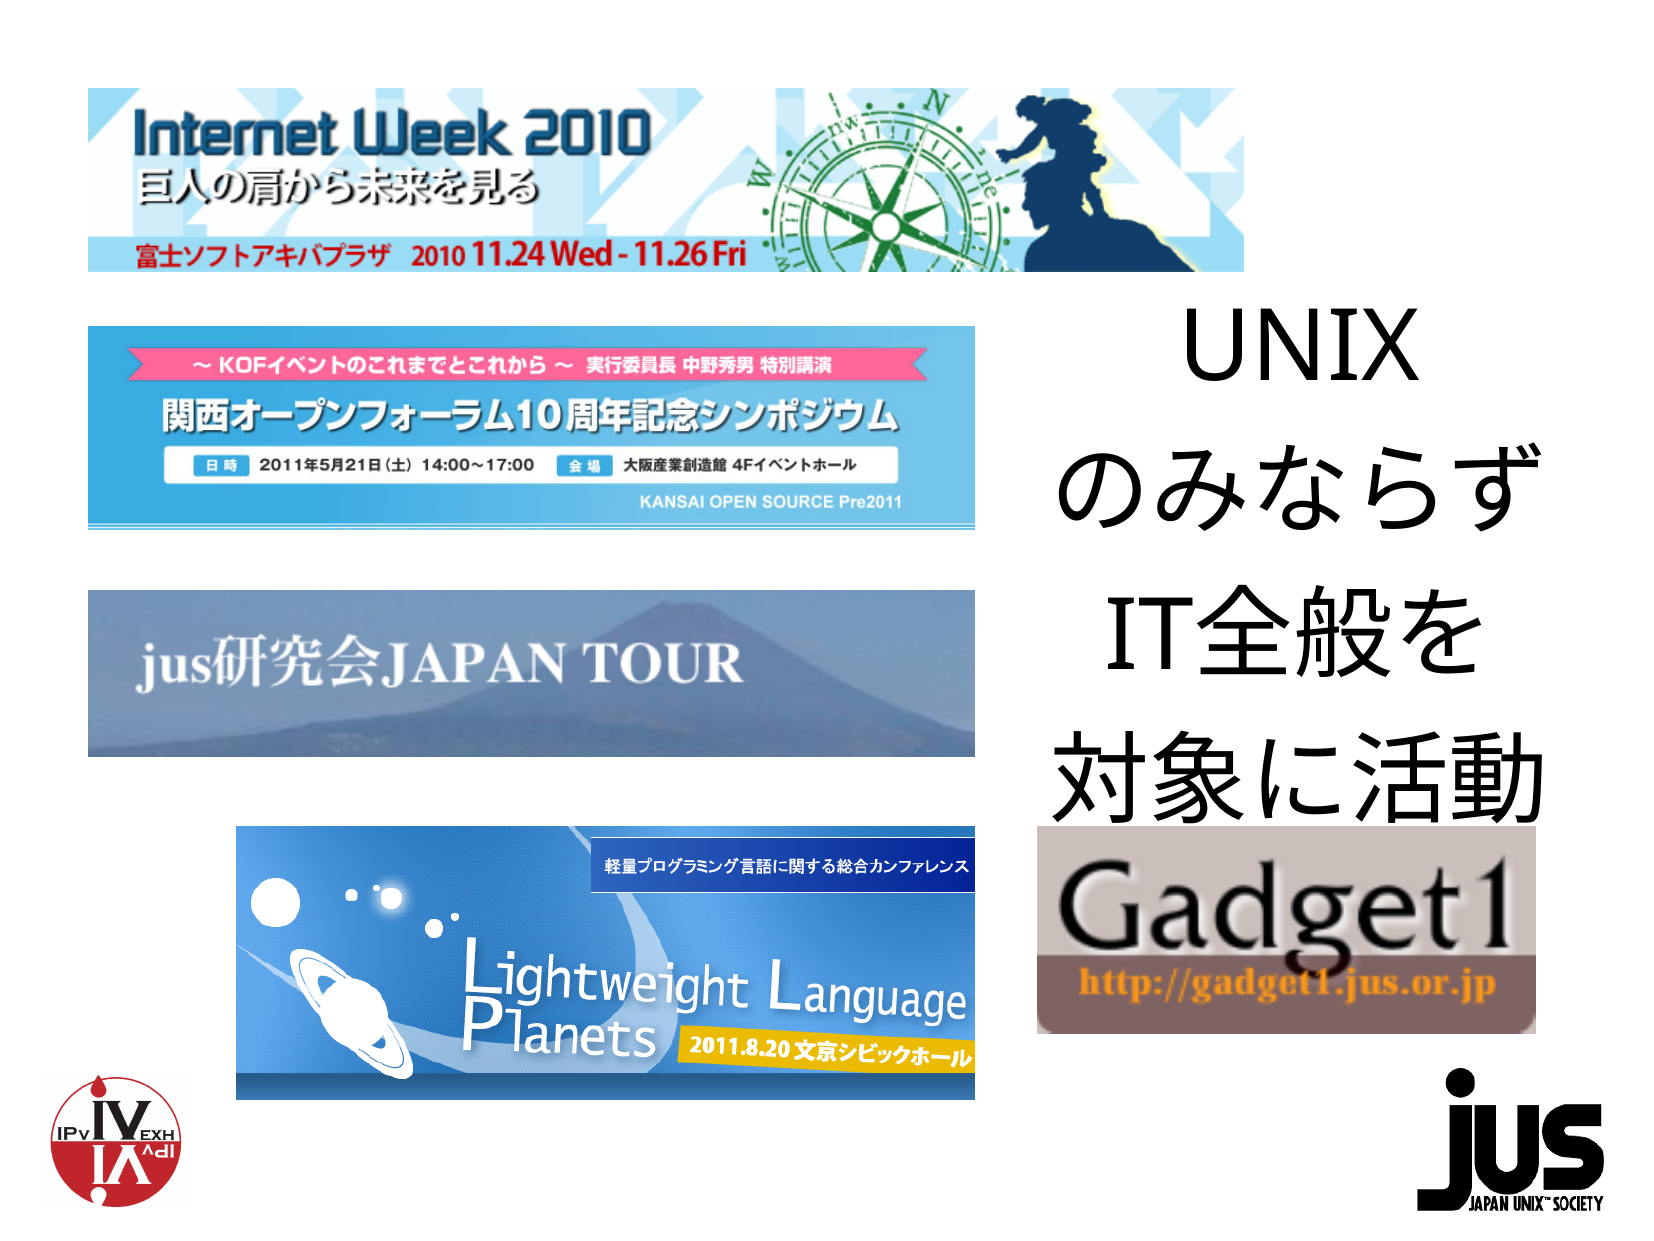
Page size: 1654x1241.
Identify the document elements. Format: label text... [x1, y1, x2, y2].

picture [88, 88, 1244, 272]
subtitle UNIX のみならず IT全般を 対象に活動 [1003, 305, 1595, 813]
picture [88, 590, 975, 757]
picture [41, 1068, 190, 1210]
picture [1417, 1068, 1604, 1211]
picture [236, 826, 975, 1100]
picture [88, 326, 975, 530]
picture [1037, 826, 1536, 1034]
